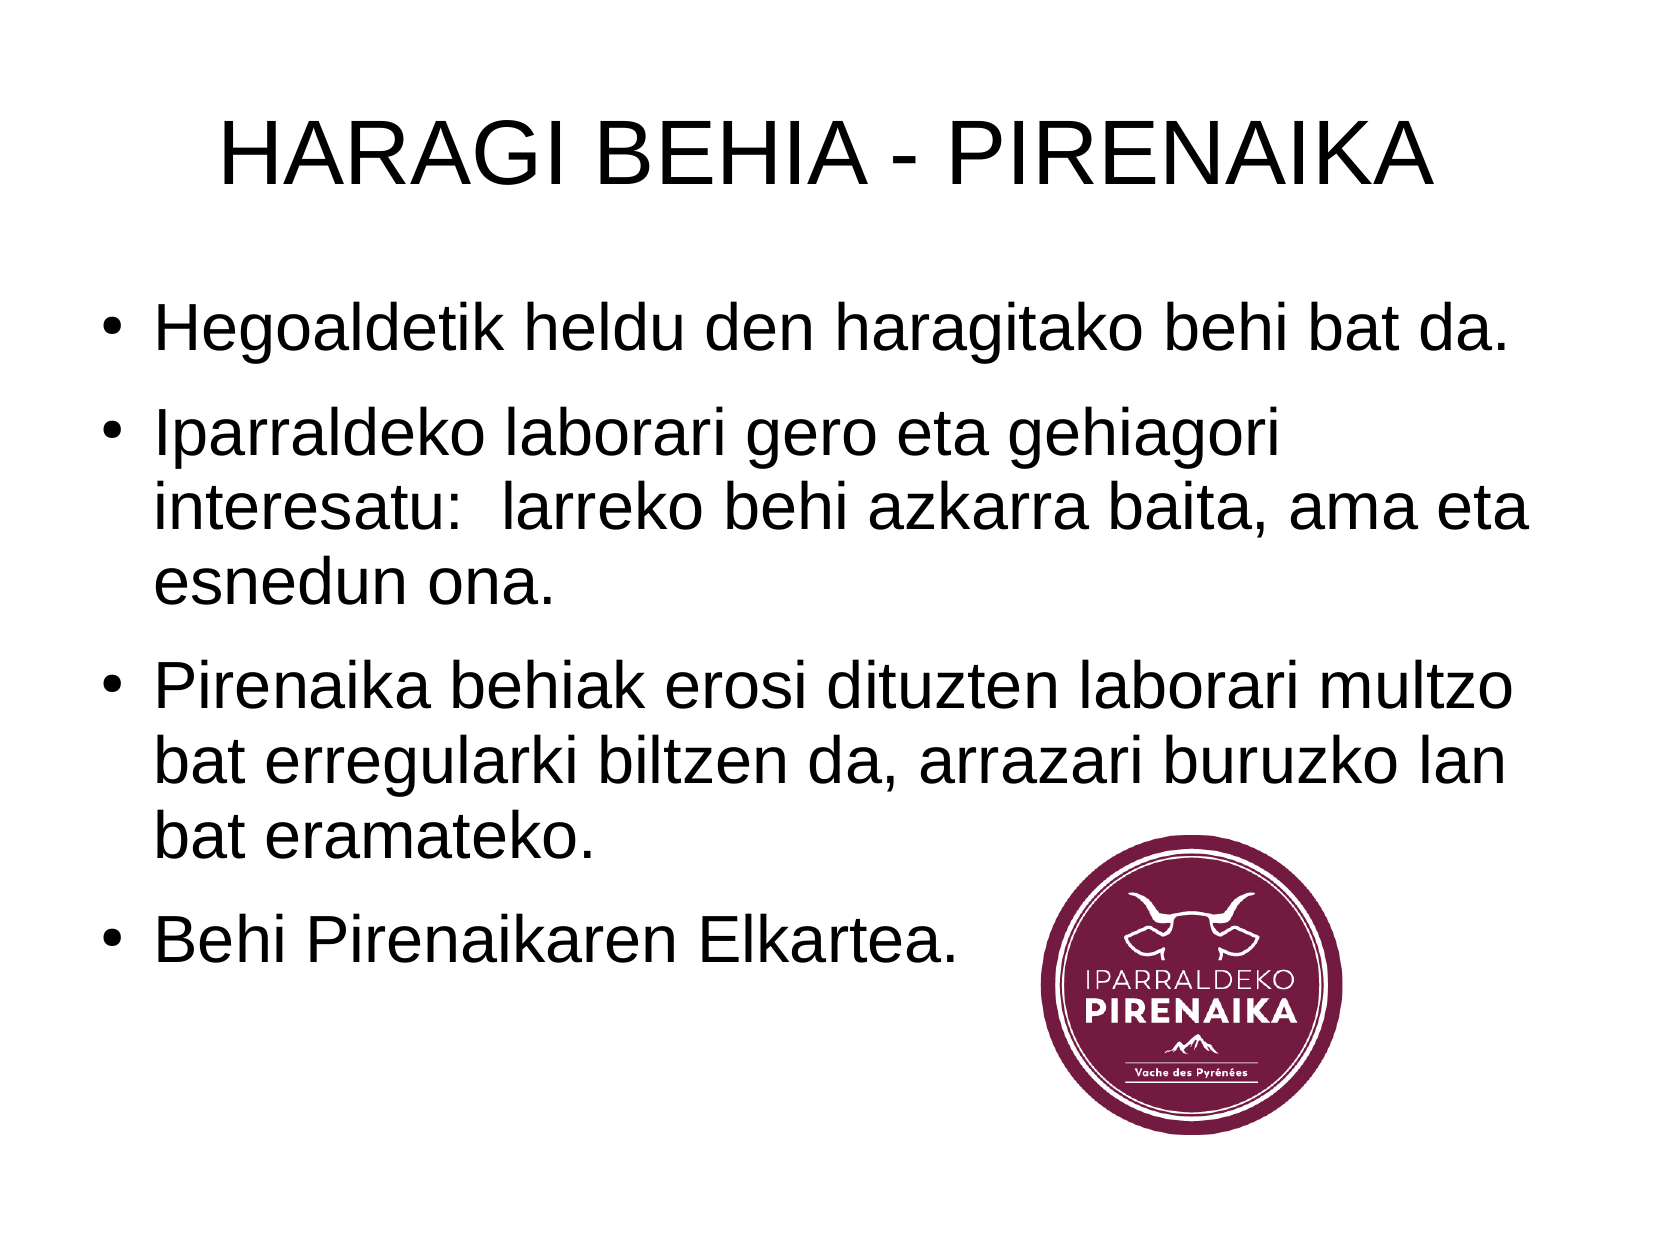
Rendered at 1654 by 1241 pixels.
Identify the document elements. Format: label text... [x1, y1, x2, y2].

picture [968, 791, 1415, 1188]
list Hegoaldetik heldu den haragitako behi bat da. Iparraldeko laborari gero eta gehiagori interesatu: larreko behi azkarra baita, ama eta esnedun ona. Pirenaika behiak erosi dituzten laborari multzo bat erregularki biltzen da, arrazari buruzko lan bat eramateko. Behi Pirenaikaren Elkartea. [82, 290, 1571, 1109]
title HARAGI BEHIA - PIRENAIKA [82, 49, 1571, 257]
